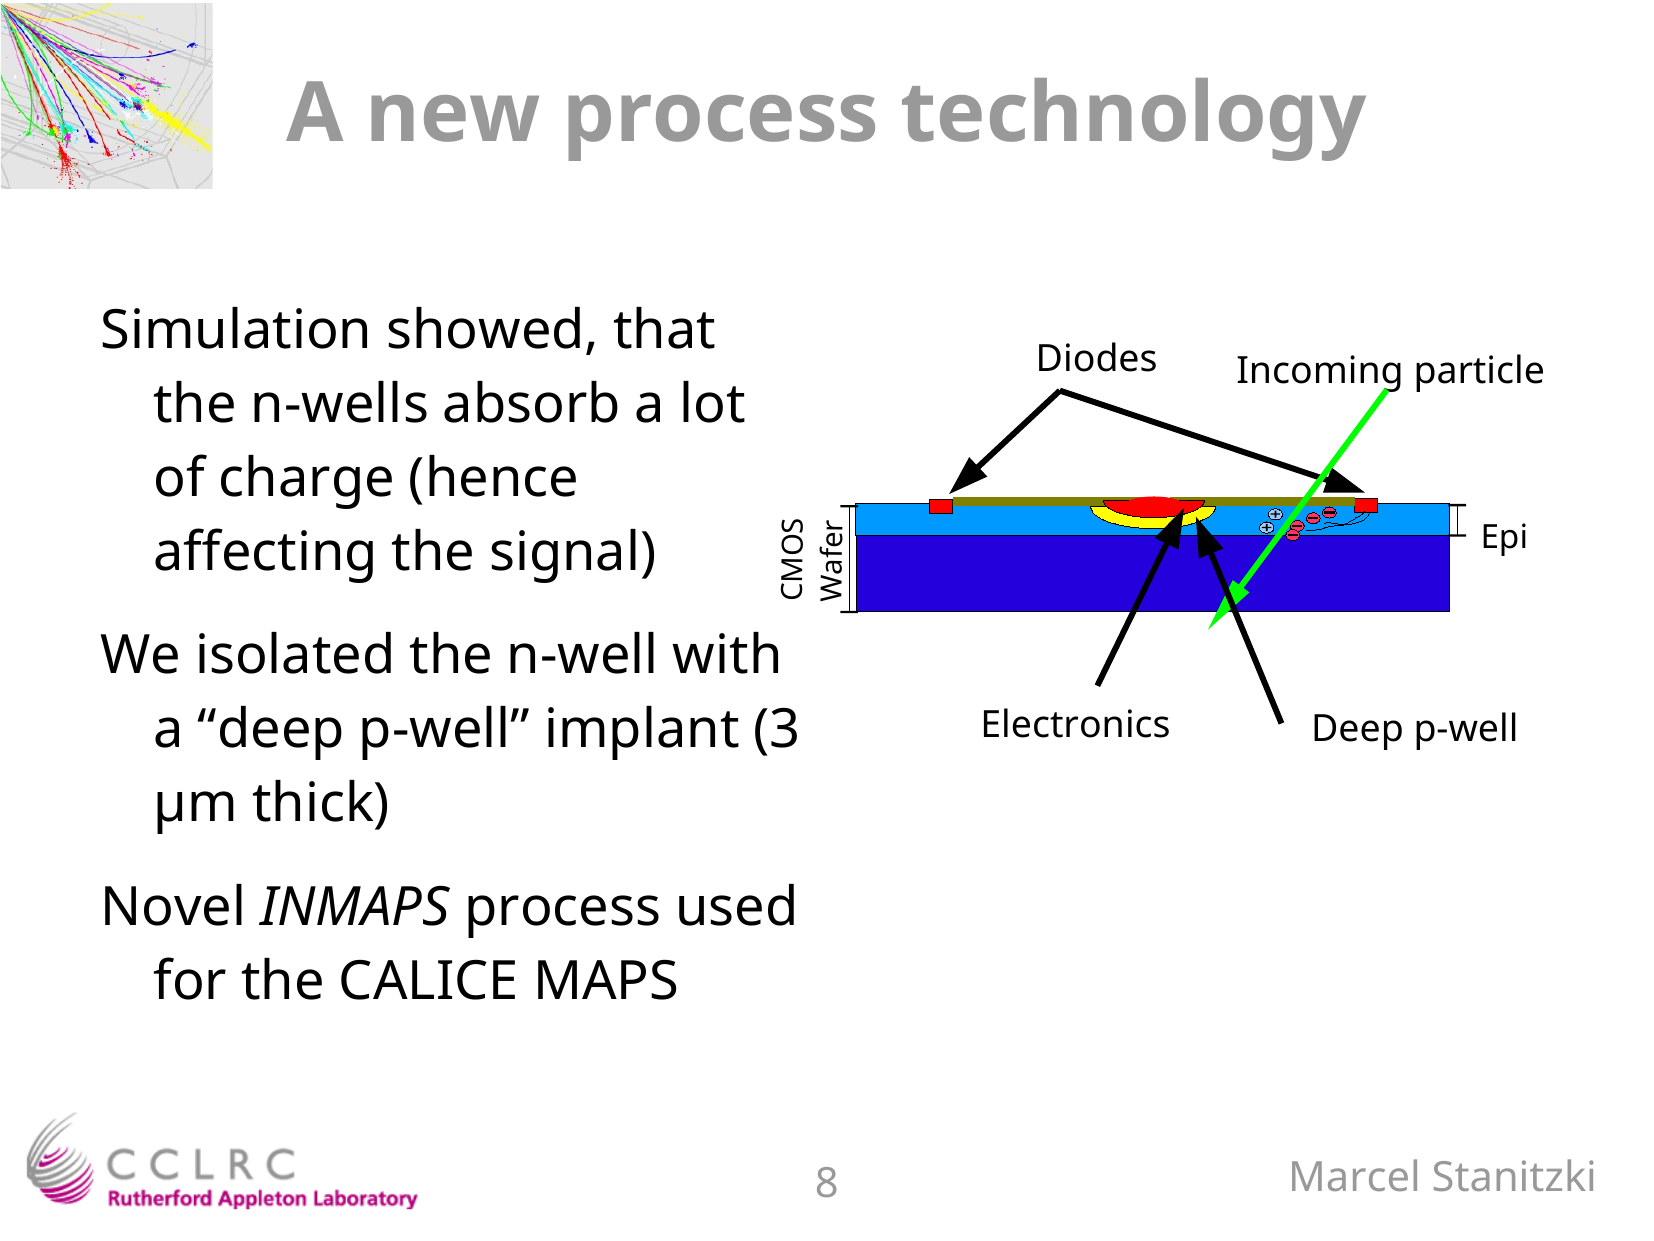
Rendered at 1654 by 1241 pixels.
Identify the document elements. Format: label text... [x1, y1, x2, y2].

text_box Deep p-well [1296, 693, 1546, 755]
text_box Incoming particle [1221, 336, 1580, 397]
text_box [855, 496, 1296, 612]
text_box CMOS Wafer [762, 498, 851, 618]
list Simulation showed, that the n-wells absorb a lot of charge (hence affecting the signal) We isolated the n-well with a “deep p-well” implant (3 µm thick) Novel INMAPS process used for the CALICE MAPS [82, 290, 805, 1094]
text_box Diodes [1020, 323, 1178, 385]
picture [19, 1110, 426, 1212]
picture [0, 3, 213, 189]
text_box Electronics [965, 689, 1198, 751]
text_box [1237, 498, 1450, 612]
title A new process technology [203, 5, 1451, 213]
text_box Epi [1465, 505, 1654, 561]
